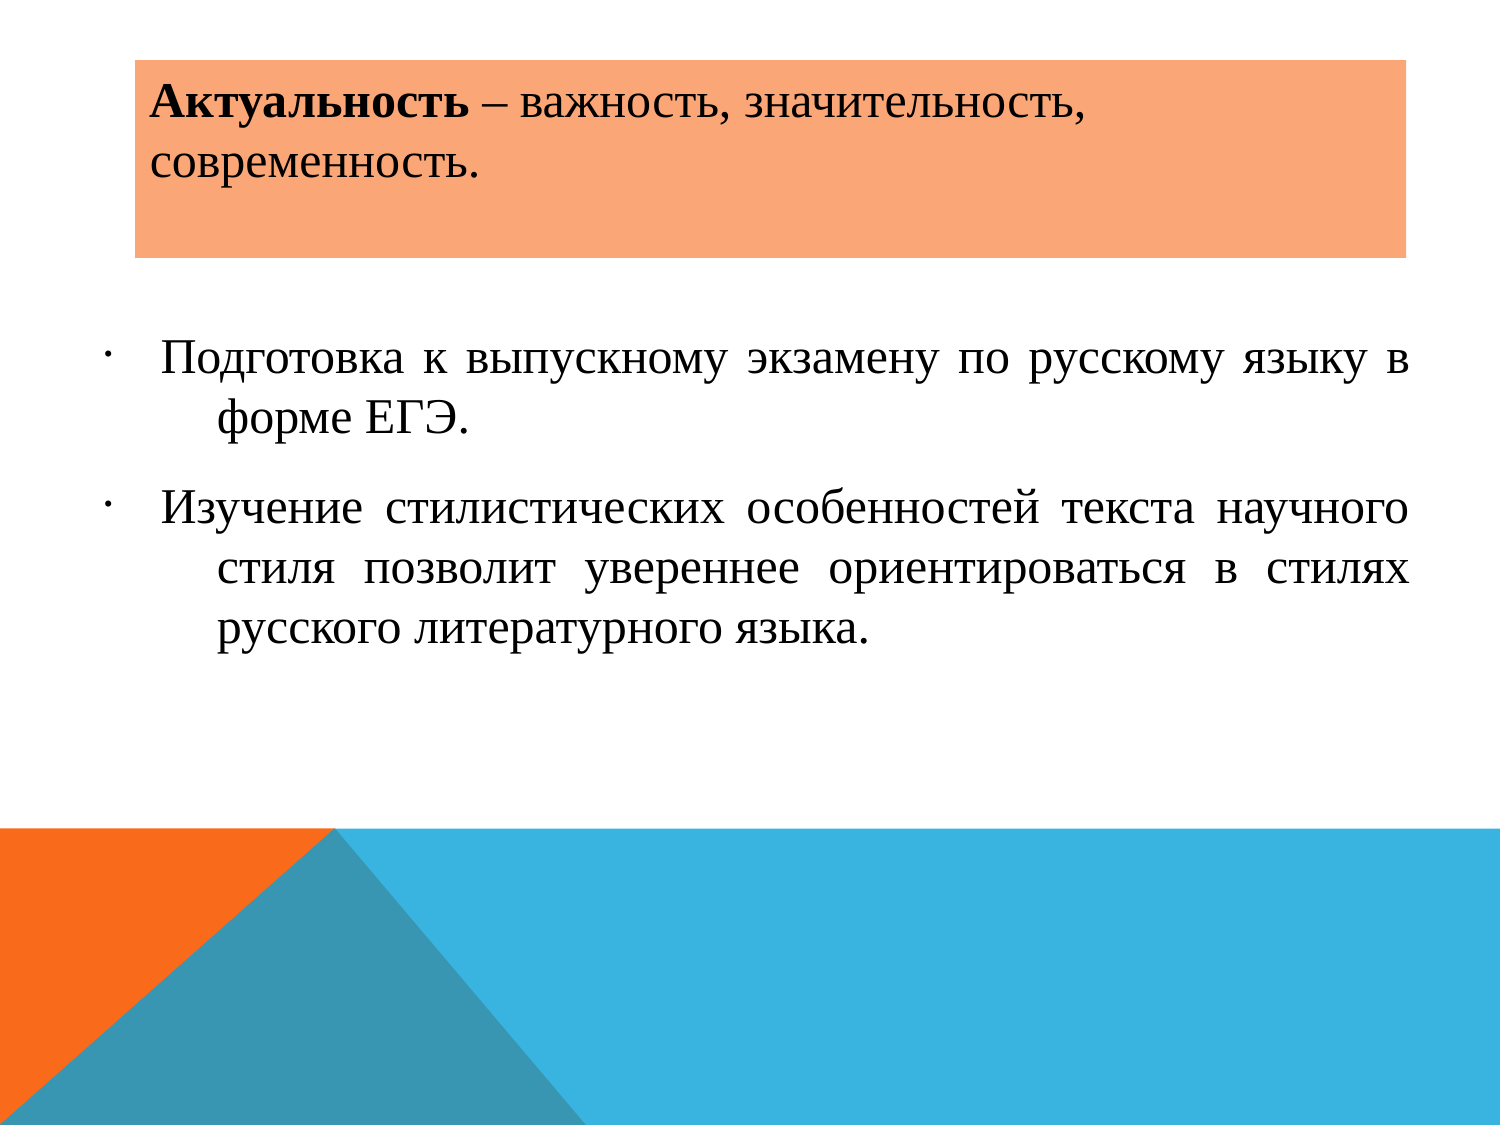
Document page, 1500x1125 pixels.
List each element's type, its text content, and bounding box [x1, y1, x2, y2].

list Подготовка к выпускному экзамену по русскому языку в форме ЕГЭ. Изучение стилистических особенностей текста научного стиля позволит увереннее ориентироваться в стилях русского литературного языка. [75, 316, 1425, 832]
title Актуальность – важность, значительность, современность. [135, 60, 1407, 258]
